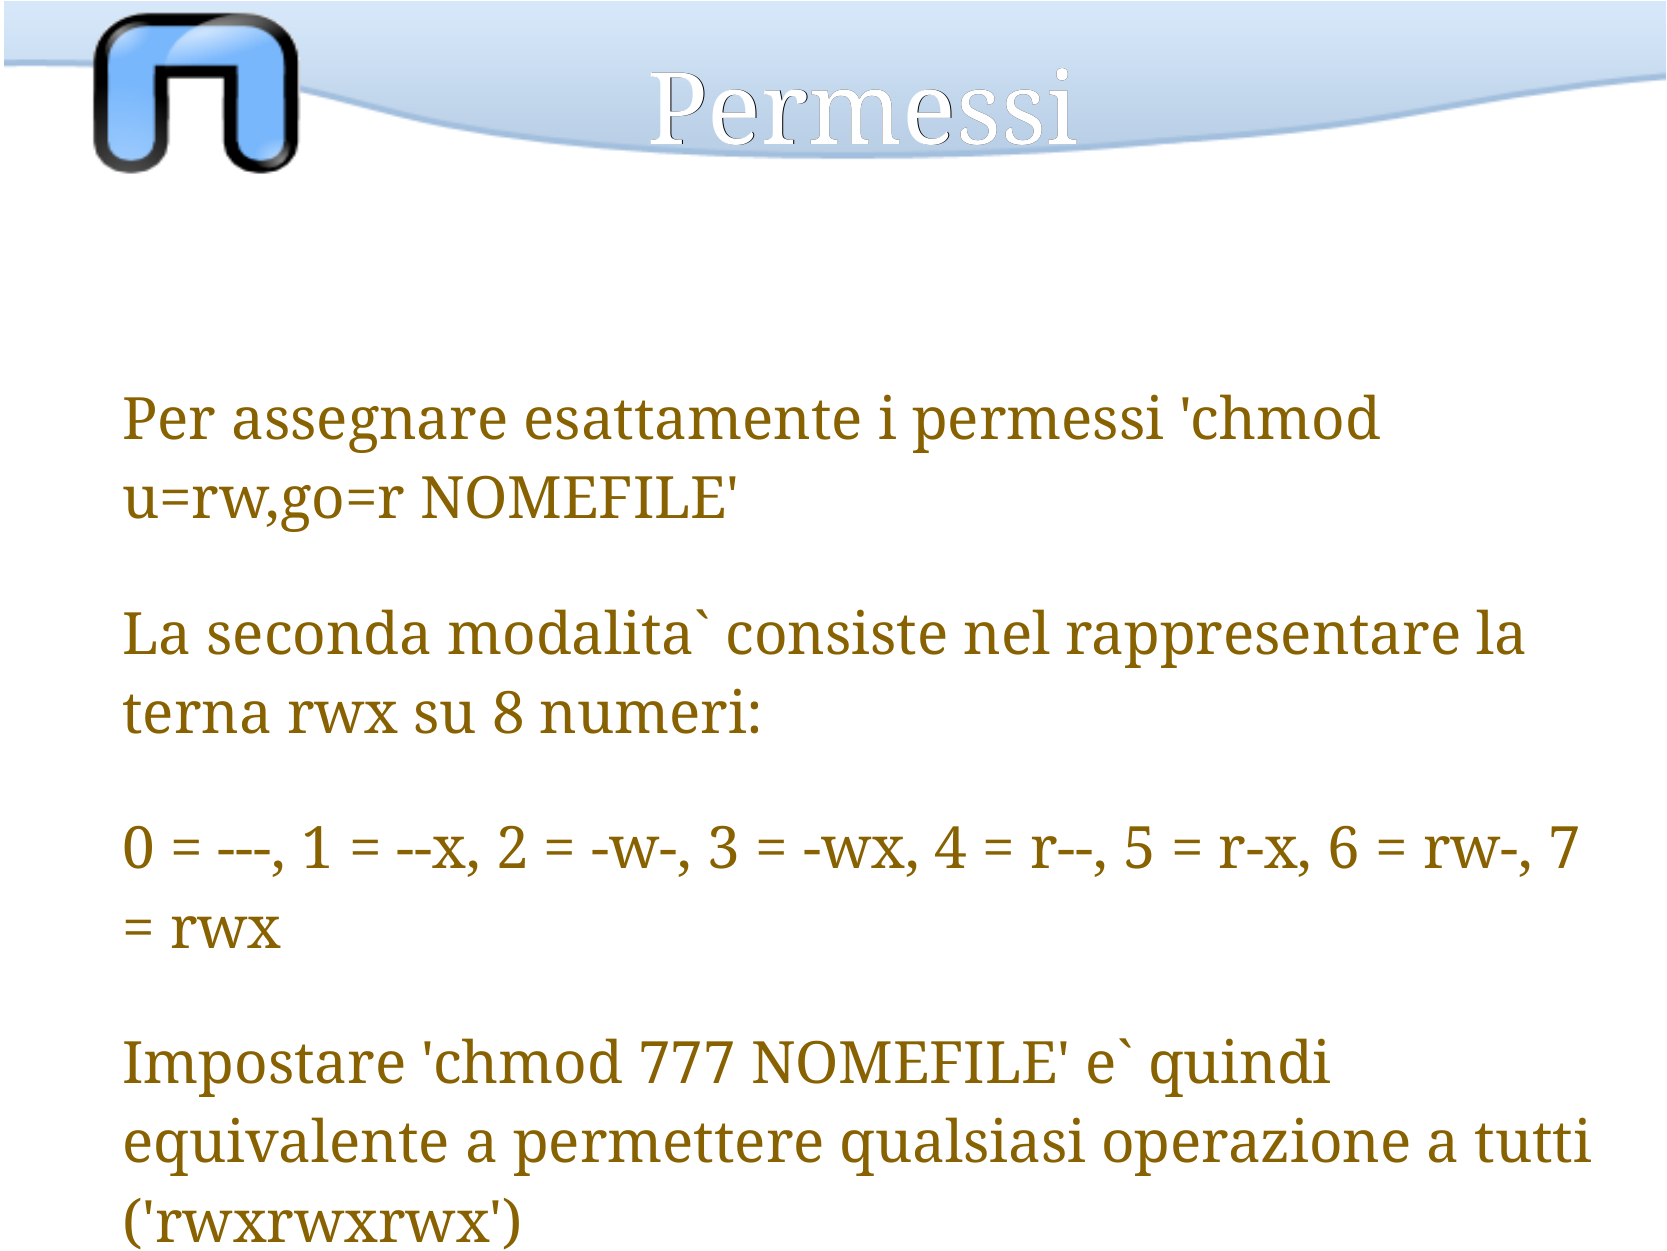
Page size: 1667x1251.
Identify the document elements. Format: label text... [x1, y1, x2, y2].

list Per assegnare esattamente i permessi 'chmod u=rw,go=r NOMEFILE' La seconda modalita` consiste nel rappresentare la terna rwx su 8 numeri: 0 = ---, 1 = --x, 2 = -w-, 3 = -wx, 4 = r--, 5 = r-x, 6 = rw-, 7 = rwx Impostare 'chmod 777 NOMEFILE' e` quindi equivalente a permettere qualsiasi operazione a tutti ('rwxrwxrwx') [122, 377, 1608, 1221]
picture [0, 0, 1667, 1251]
text_box Permessi [446, 29, 1280, 283]
